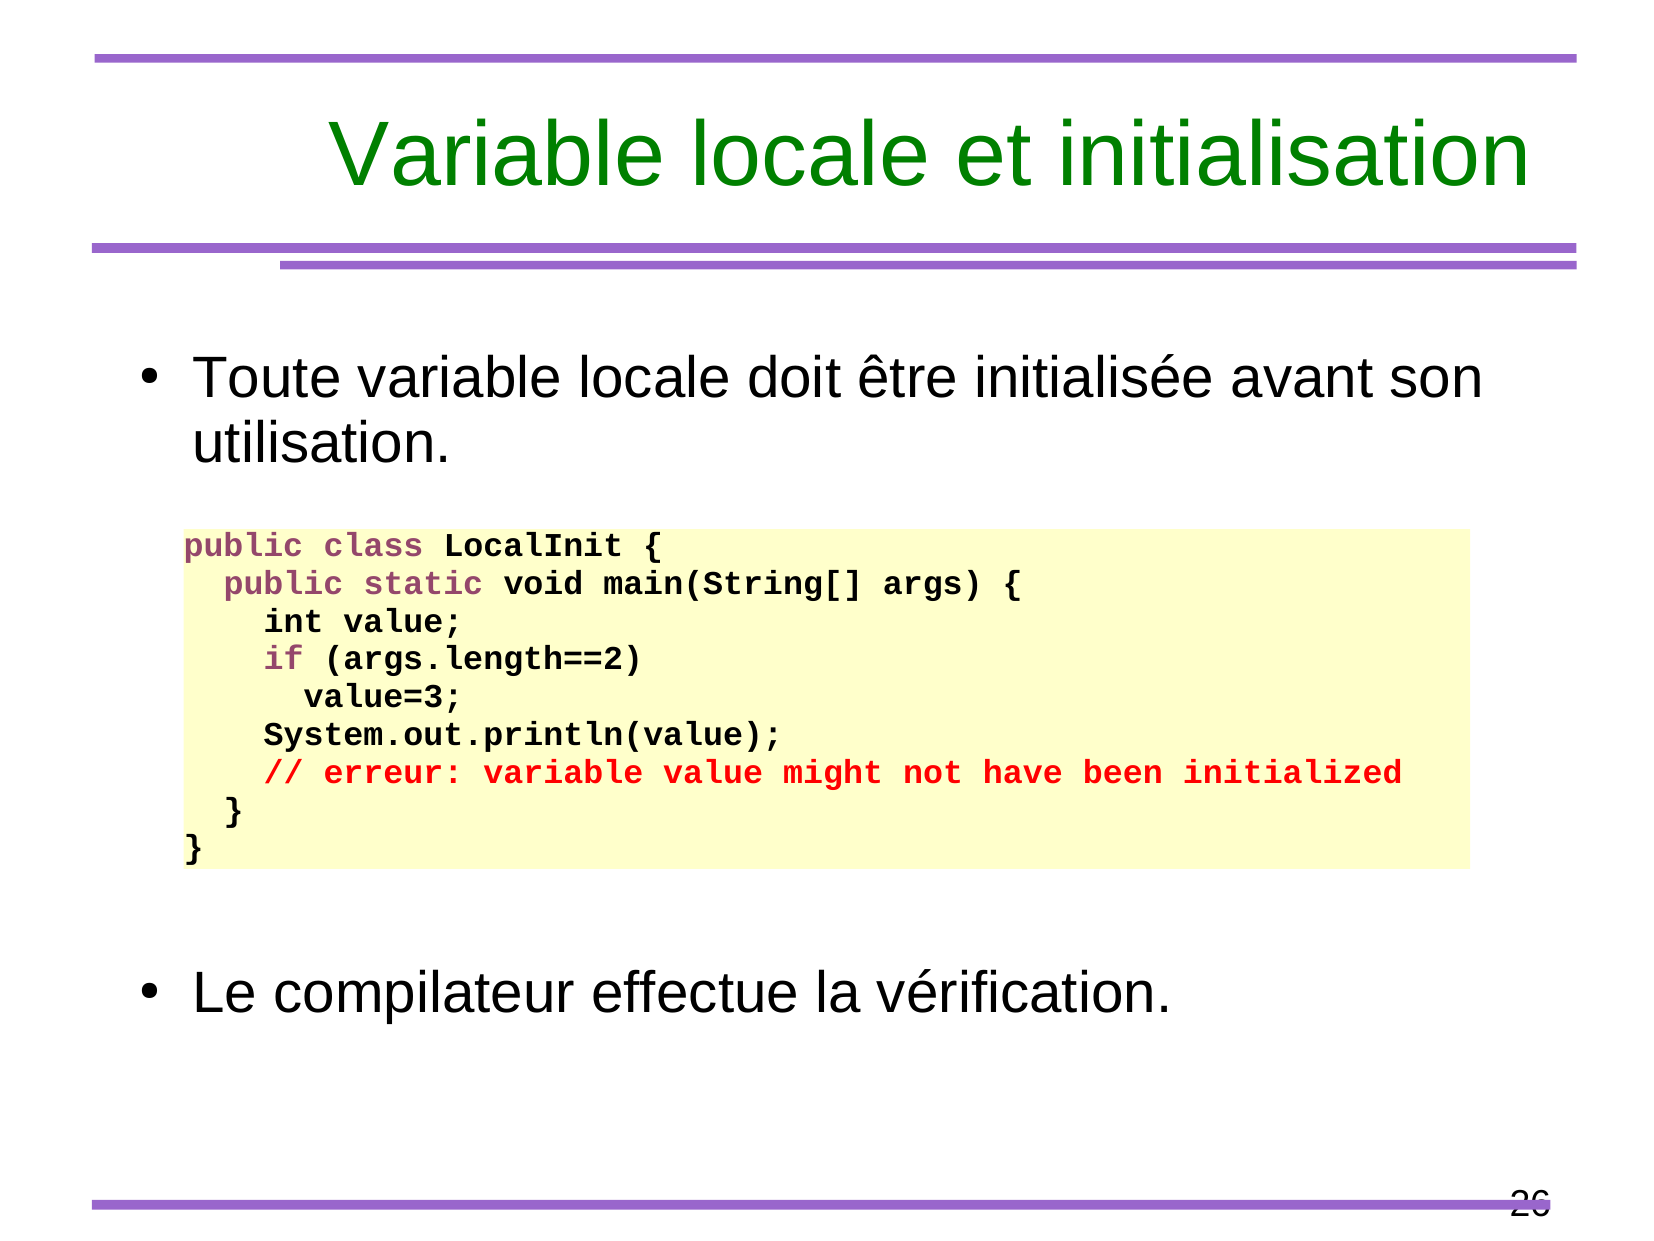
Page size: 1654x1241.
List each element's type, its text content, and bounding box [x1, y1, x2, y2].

text_box public class LocalInit { public static void main(String[] args) { int value; if (args.length==2) value=3; System.out.println(value); // erreur: variable value might not have been initialized } } [183, 529, 1471, 869]
title Variable locale et initialisation [121, 49, 1534, 257]
list Toute variable locale doit être initialisée avant son utilisation. Le compilateur effectue la vérification. [121, 344, 1534, 1064]
